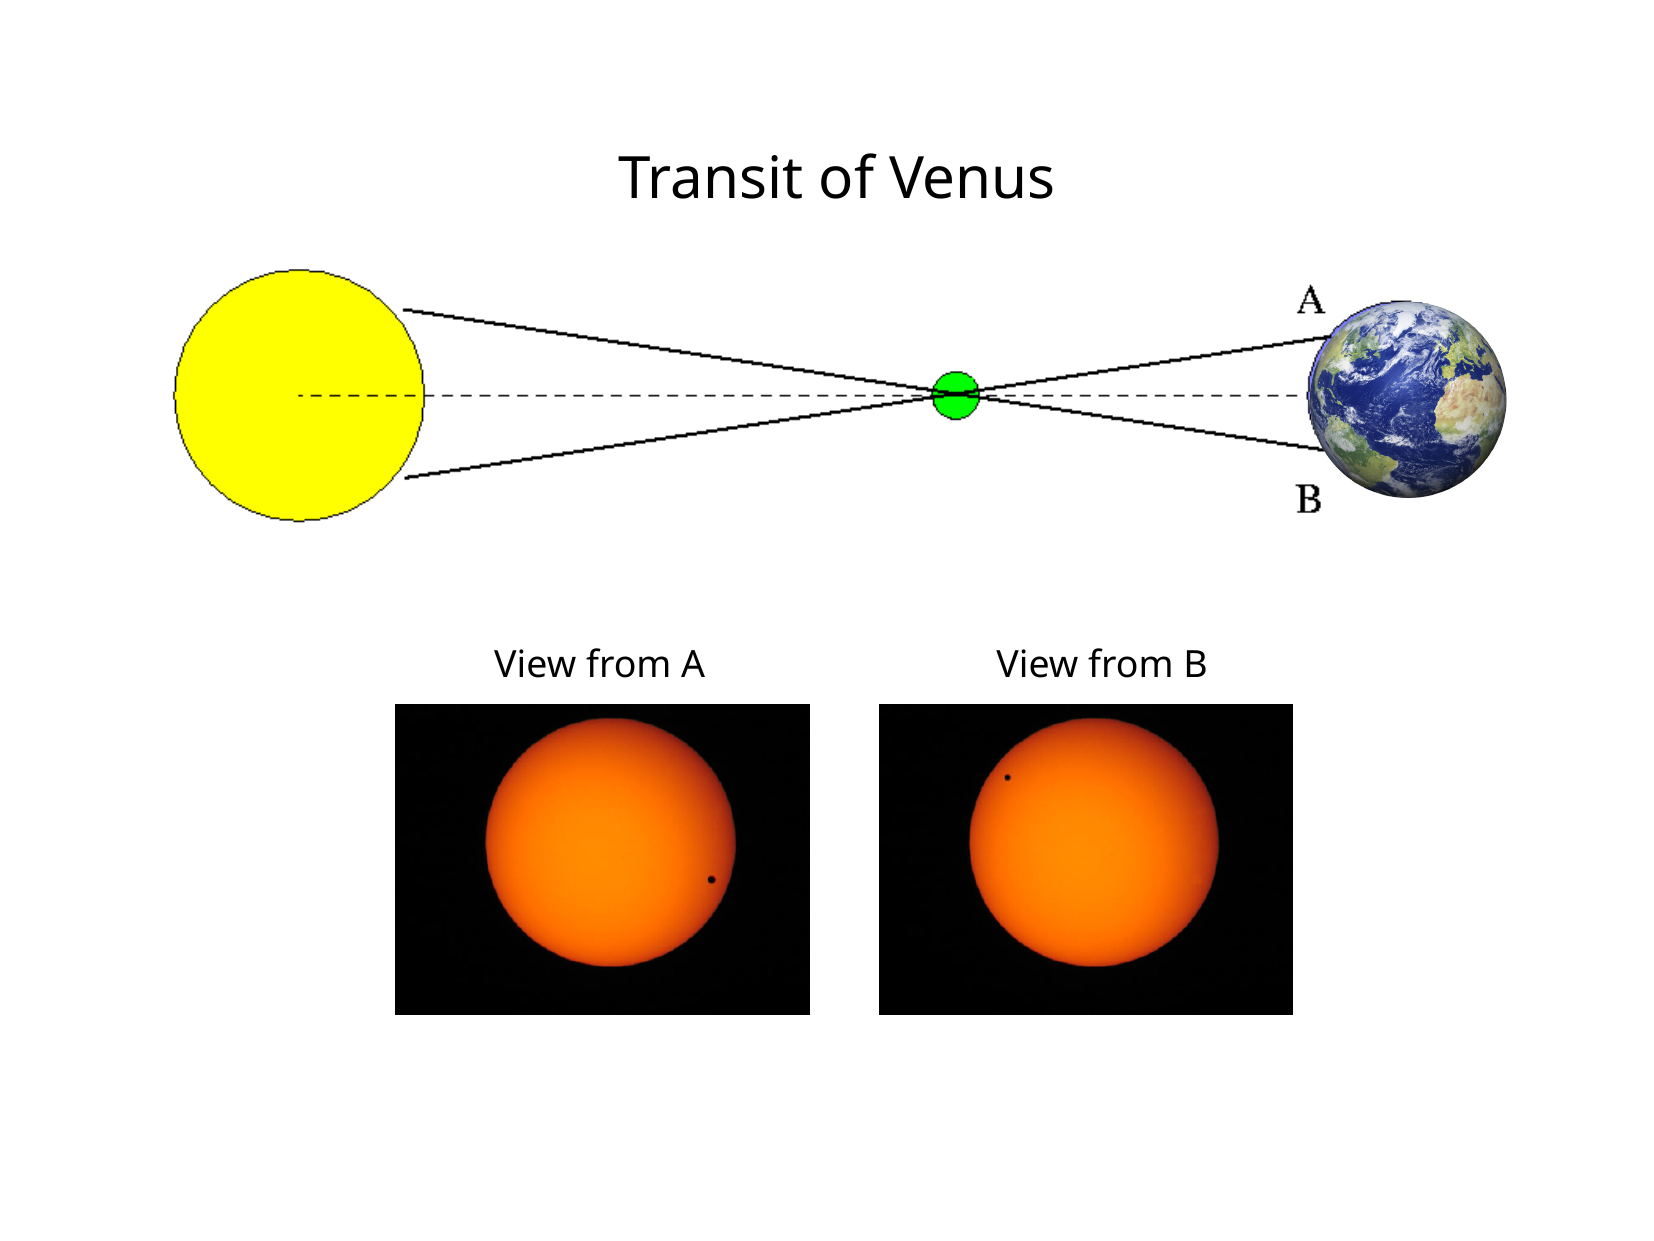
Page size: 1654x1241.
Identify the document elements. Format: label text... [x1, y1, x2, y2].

title Transit of Venus [82, 72, 1571, 279]
text_box View from A [430, 630, 769, 736]
picture [879, 704, 1293, 1015]
picture [150, 246, 1521, 546]
text_box View from B [933, 630, 1271, 736]
picture [395, 704, 810, 1015]
